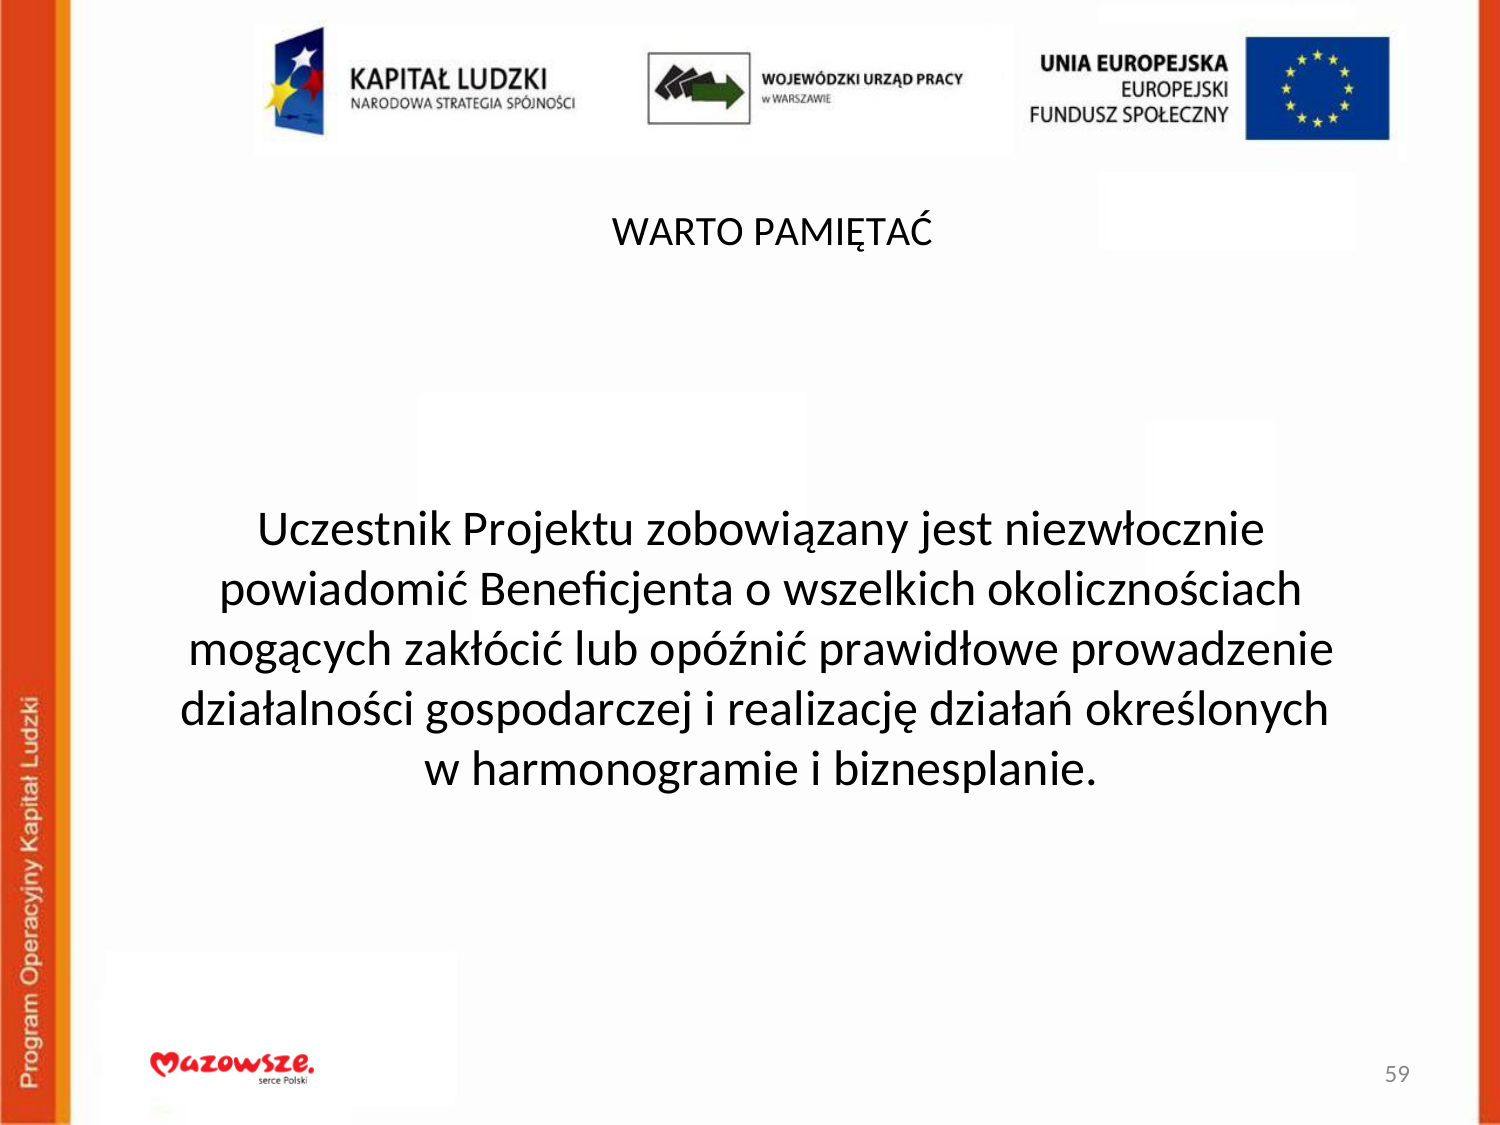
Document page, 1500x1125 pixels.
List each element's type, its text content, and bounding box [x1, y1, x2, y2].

picture [0, 0, 1500, 1125]
title Uczestnik Projektu zobowiązany jest niezwłocznie powiadomić Beneficjenta o wszelkich okolicznościach mogących zakłócić lub opóźnić prawidłowe prowadzenie działalności gospodarczej i realizację działań określonych w harmonogramie i biznesplanie. [112, 278, 1411, 1012]
text_box <numer> [1074, 1042, 1426, 1103]
text_box WARTO PAMIĘTAĆ [194, 196, 1351, 256]
